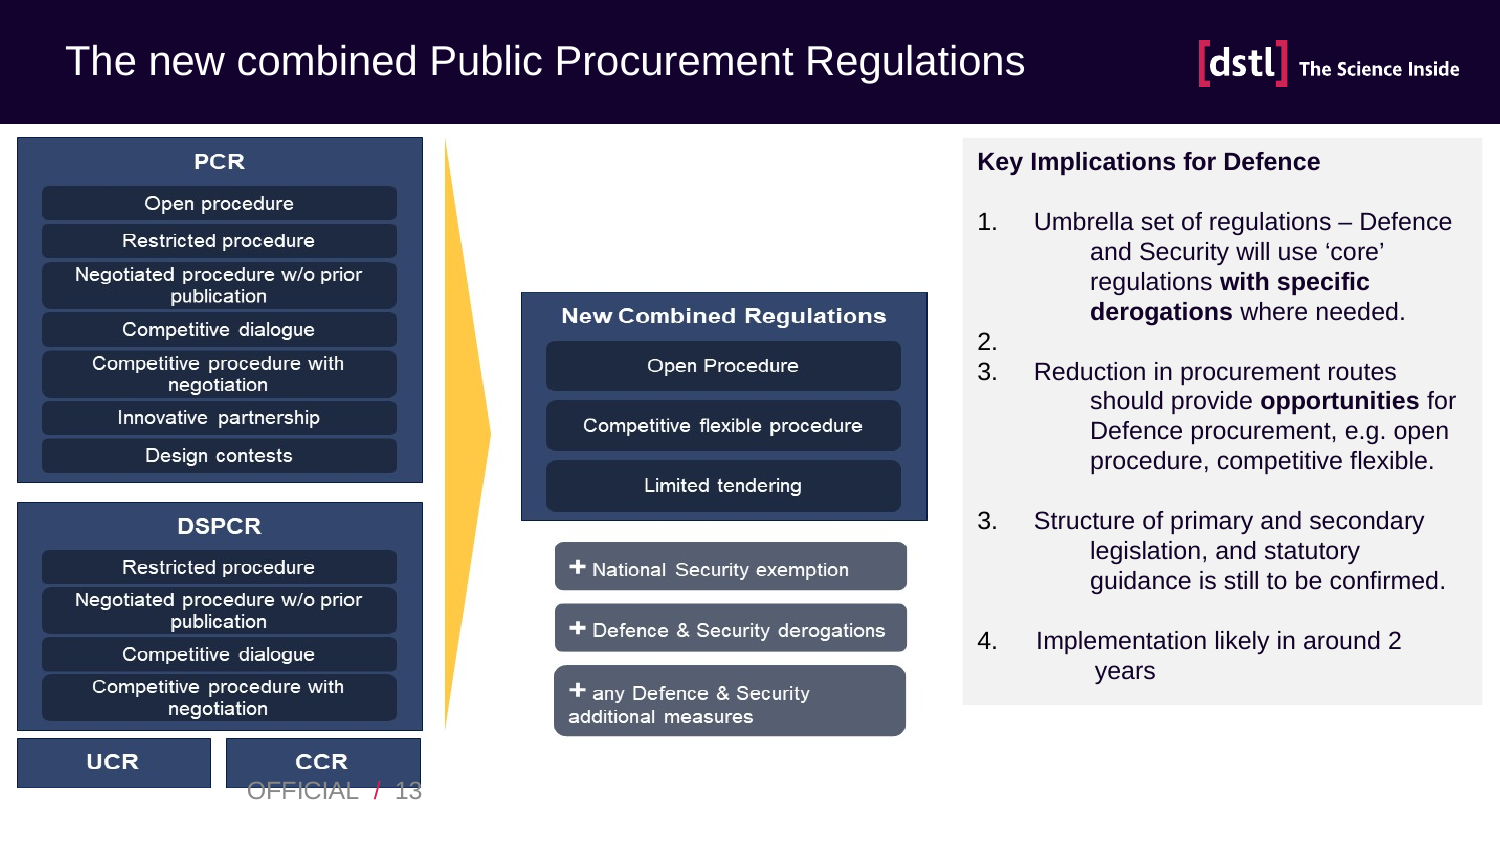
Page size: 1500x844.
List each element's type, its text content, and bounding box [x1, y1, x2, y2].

text_box Key Implications for Defence Umbrella set of regulations – Defence and Security will use ‘core’ regulations with specific derogations where needed. Reduction in procurement routes should provide opportunities for Defence procurement, e.g. open procedure, competitive flexible. Structure of primary and secondary legislation, and statutory guidance is still to be confirmed. Implementation likely in around 2 years [962, 137, 1483, 705]
title The new combined Public Procurement Regulations [5, 8, 1188, 115]
picture [17, 137, 928, 788]
text_box OFFICIAL / 13 [232, 767, 1459, 812]
